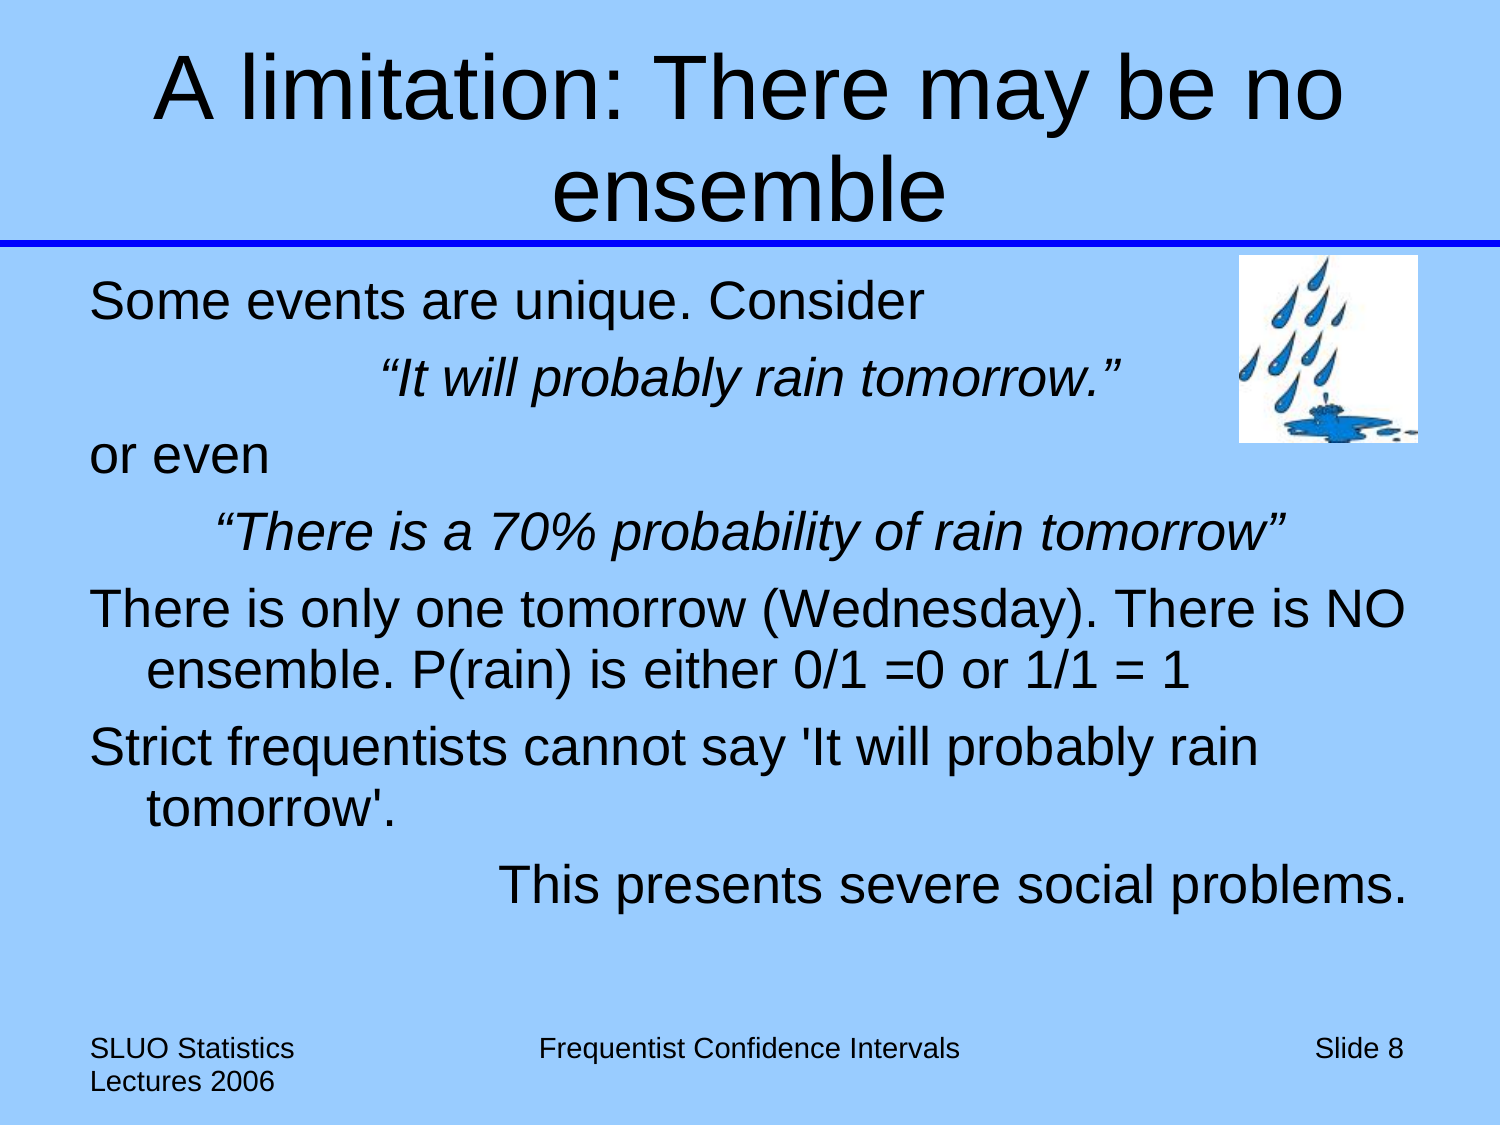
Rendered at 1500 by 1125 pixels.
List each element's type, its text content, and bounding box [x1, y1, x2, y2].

picture [1239, 255, 1418, 443]
list Some events are unique. Consider “It will probably rain tomorrow.” or even “There is a 70% probability of rain tomorrow” There is only one tomorrow (Wednesday). There is NO ensemble. P(rain) is either 0/1 =0 or 1/1 = 1 Strict frequentists cannot say 'It will probably rain tomorrow'. This presents severe social problems. [75, 262, 1426, 1006]
title A limitation: There may be no ensemble [75, 28, 1426, 250]
